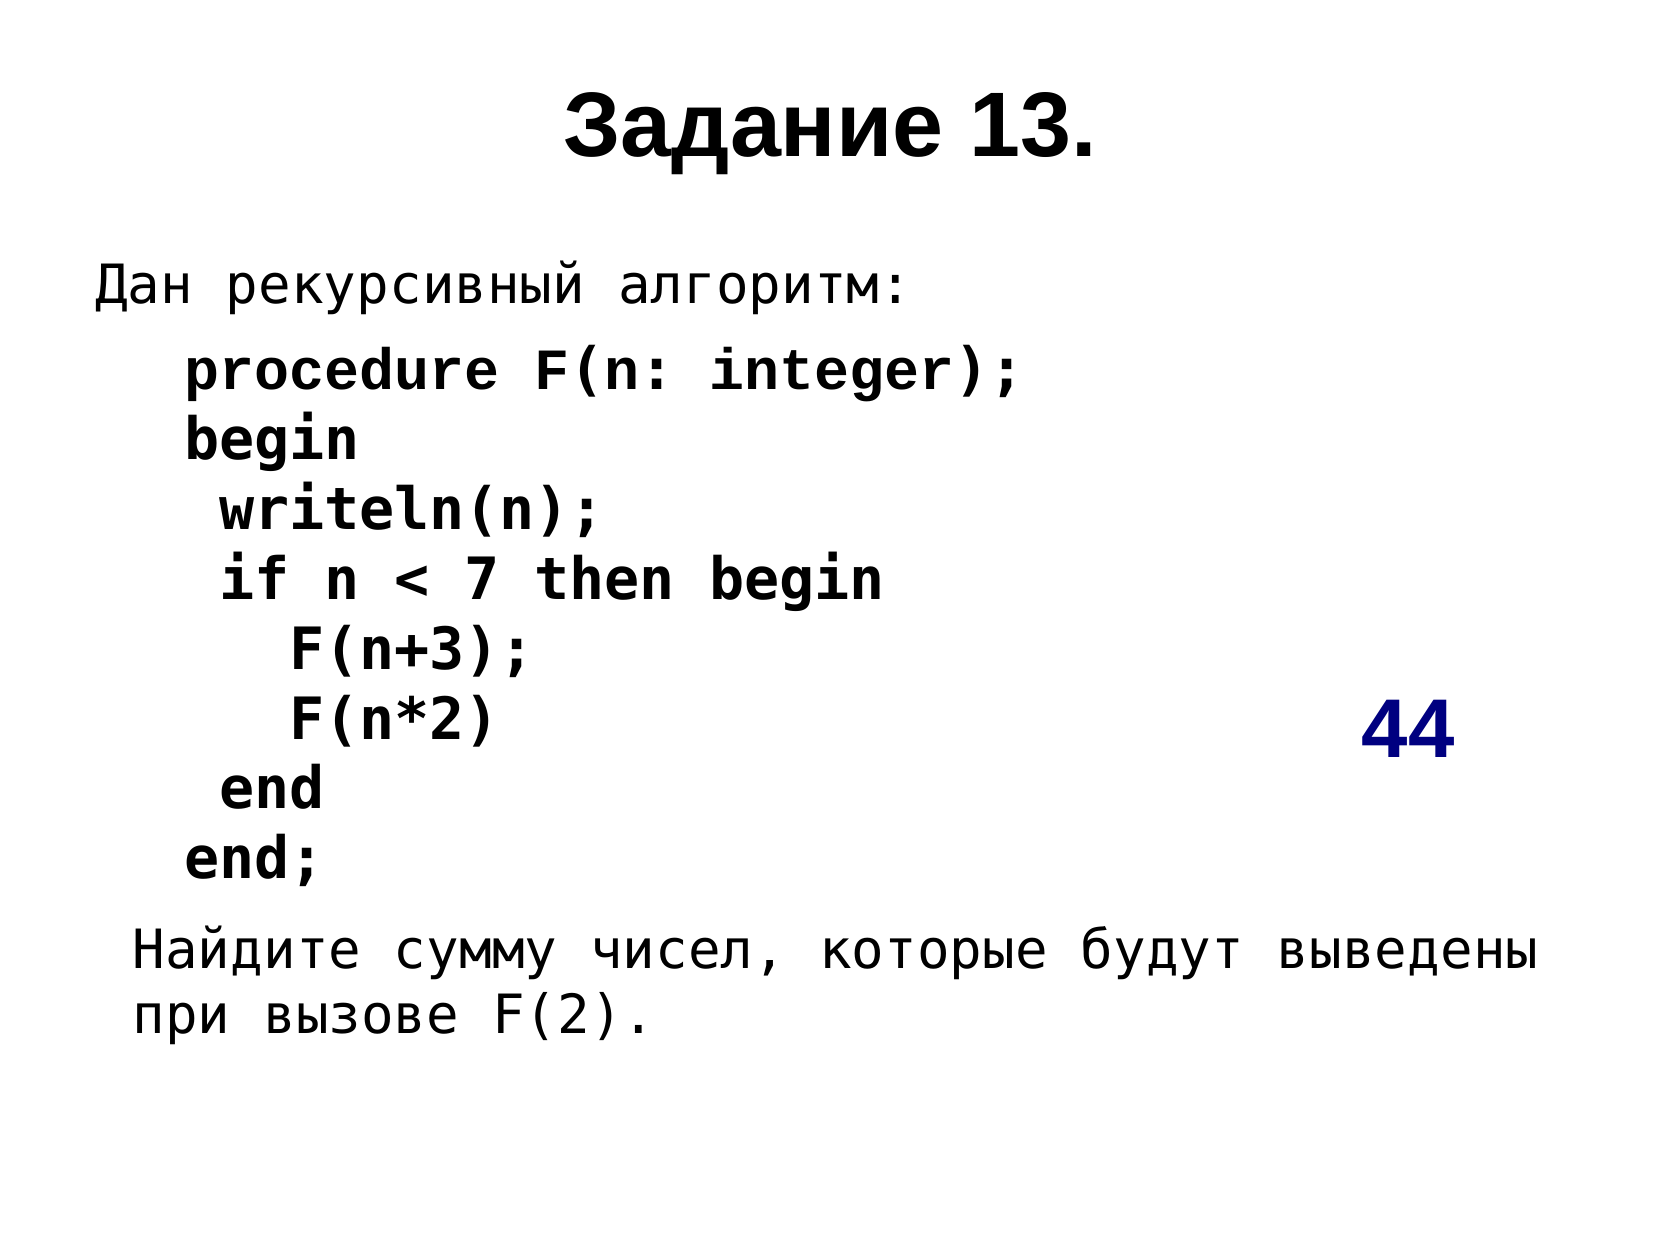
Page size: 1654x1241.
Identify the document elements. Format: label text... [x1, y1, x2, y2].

text_box 44 [1299, 675, 1518, 832]
list Дан рекурсивный алгоритм: procedure F(n: integer); begin writeln(n); if n < 7 then begin F(n+3); F(n*2) end end; Найдите сумму чисел, которые будут выведены при вызове F(2). [58, 241, 1609, 1194]
title Задание 13. [82, 45, 1571, 241]
